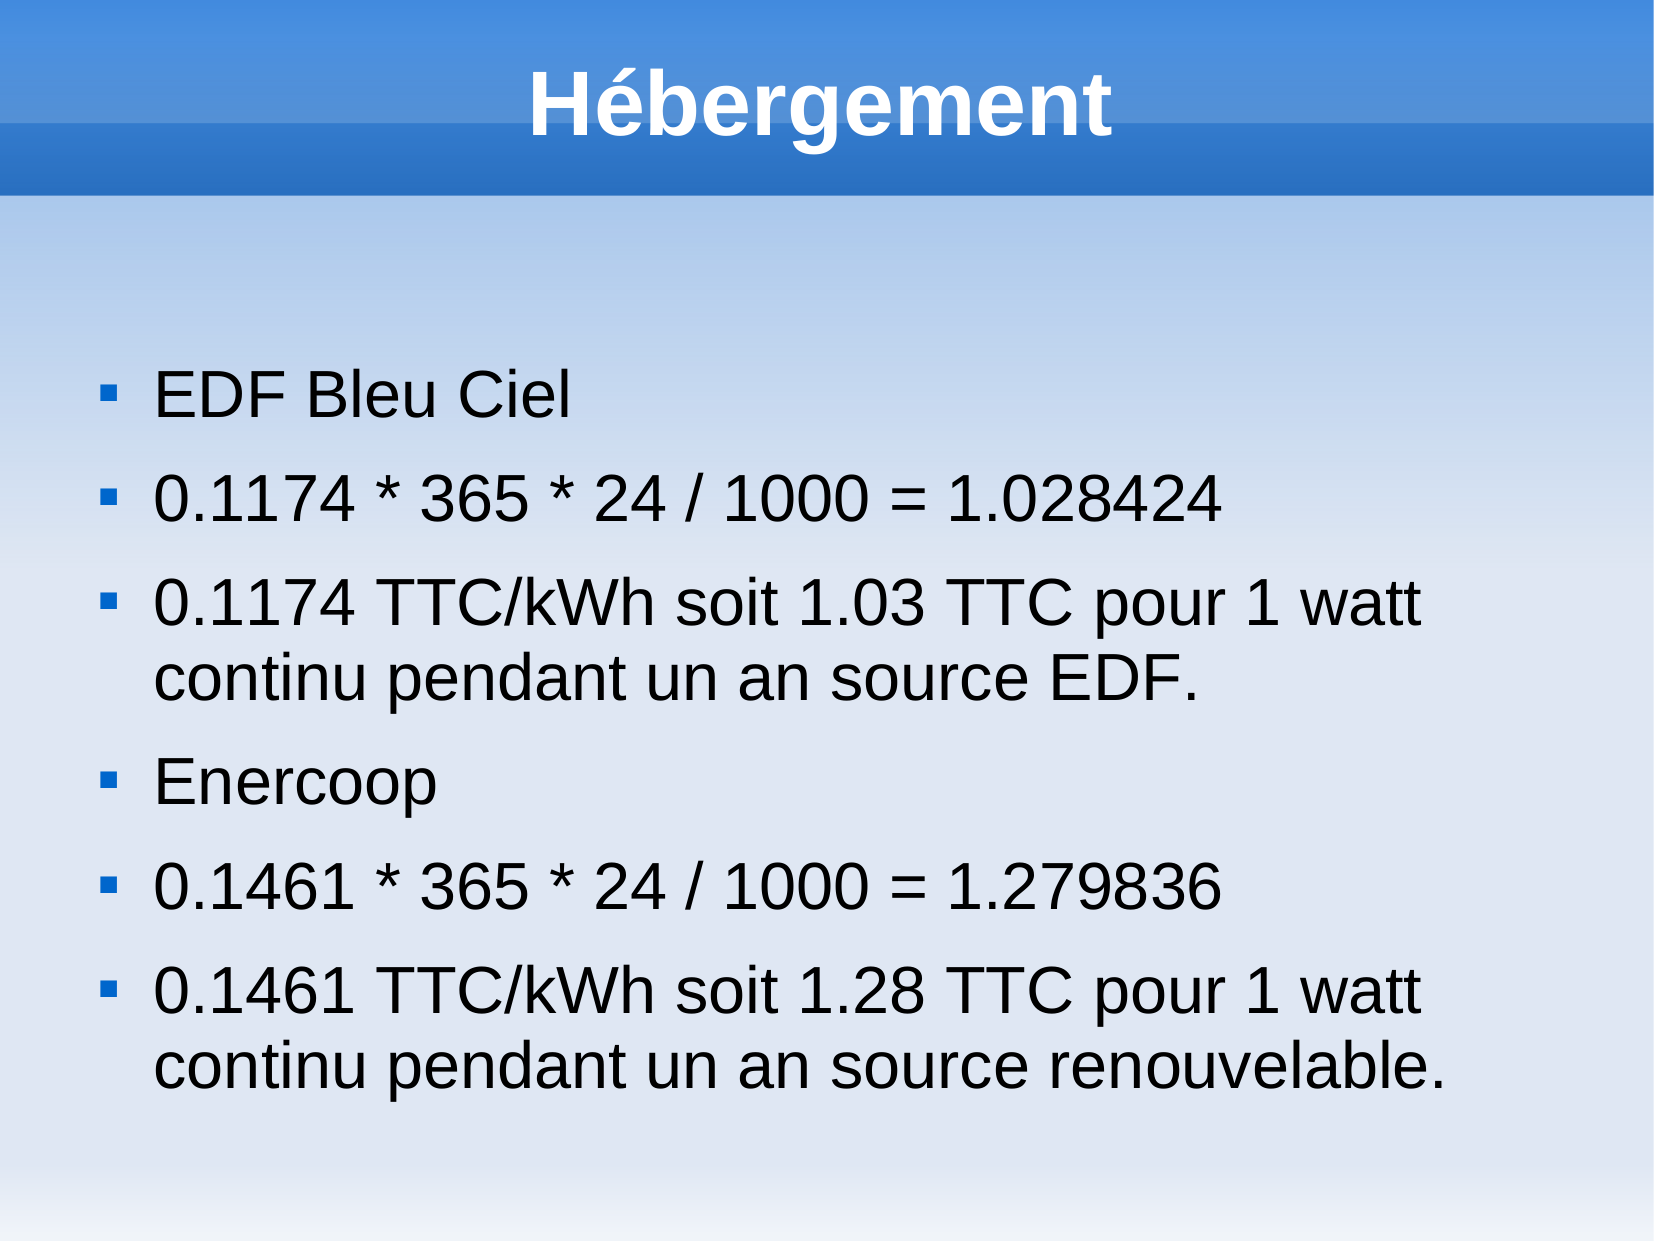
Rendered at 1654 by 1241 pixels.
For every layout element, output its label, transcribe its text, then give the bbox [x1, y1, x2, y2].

list EDF Bleu Ciel 0.1174 * 365 * 24 / 1000 = 1.028424 0.1174 TTC/kWh soit 1.03 TTC pour 1 watt continu pendant un an source EDF. Enercoop 0.1461 * 365 * 24 / 1000 = 1.279836 0.1461 TTC/kWh soit 1.28 TTC pour 1 watt continu pendant un an source renouvelable. [82, 290, 1571, 1103]
title Hébergement [76, 7, 1565, 200]
picture [0, 0, 1654, 1241]
